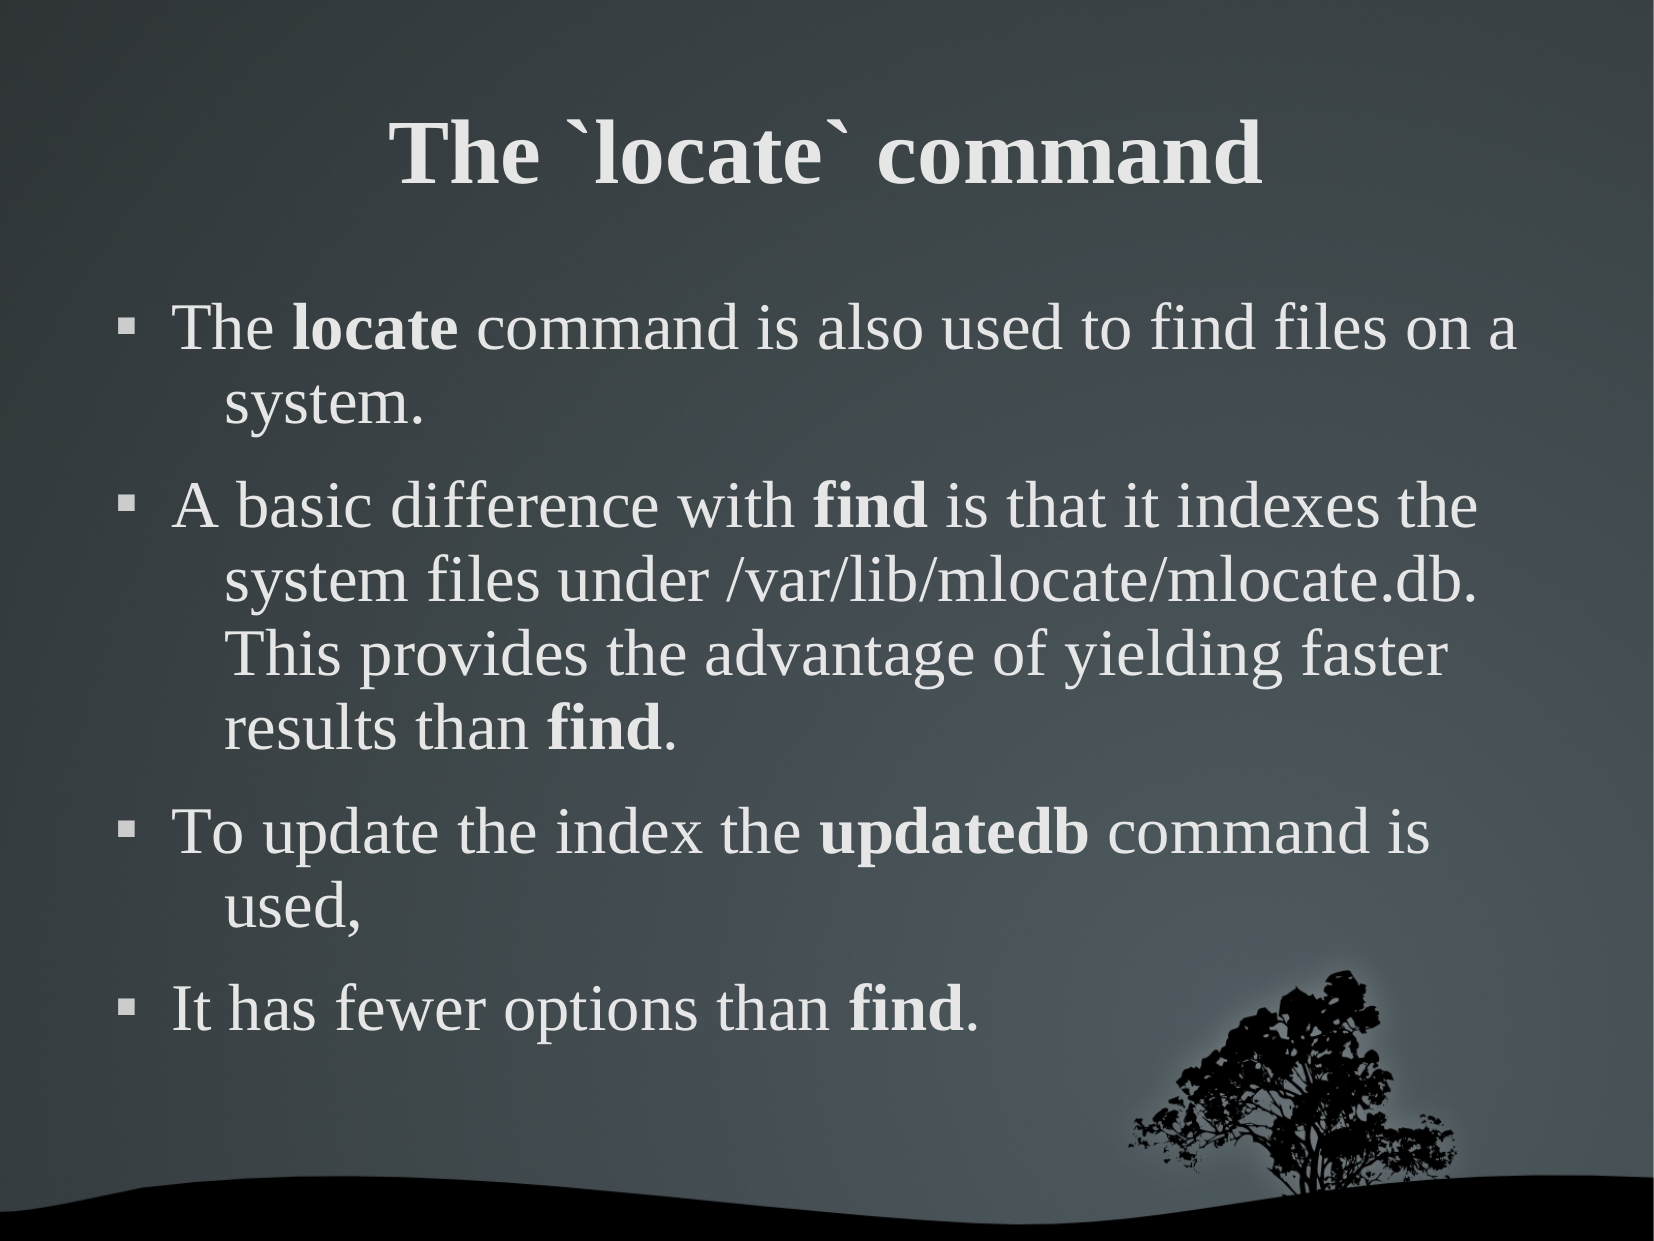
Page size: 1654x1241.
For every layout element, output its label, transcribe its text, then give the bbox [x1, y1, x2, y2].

picture [0, 0, 1654, 1241]
title The `locate` command [82, 49, 1571, 257]
list The locate command is also used to find files on a system. A basic difference with find is that it indexes the system files under /var/lib/mlocate/mlocate.db. This provides the advantage of yielding faster results than find. To update the index the updatedb command is used, It has fewer options than find. [82, 290, 1571, 1117]
